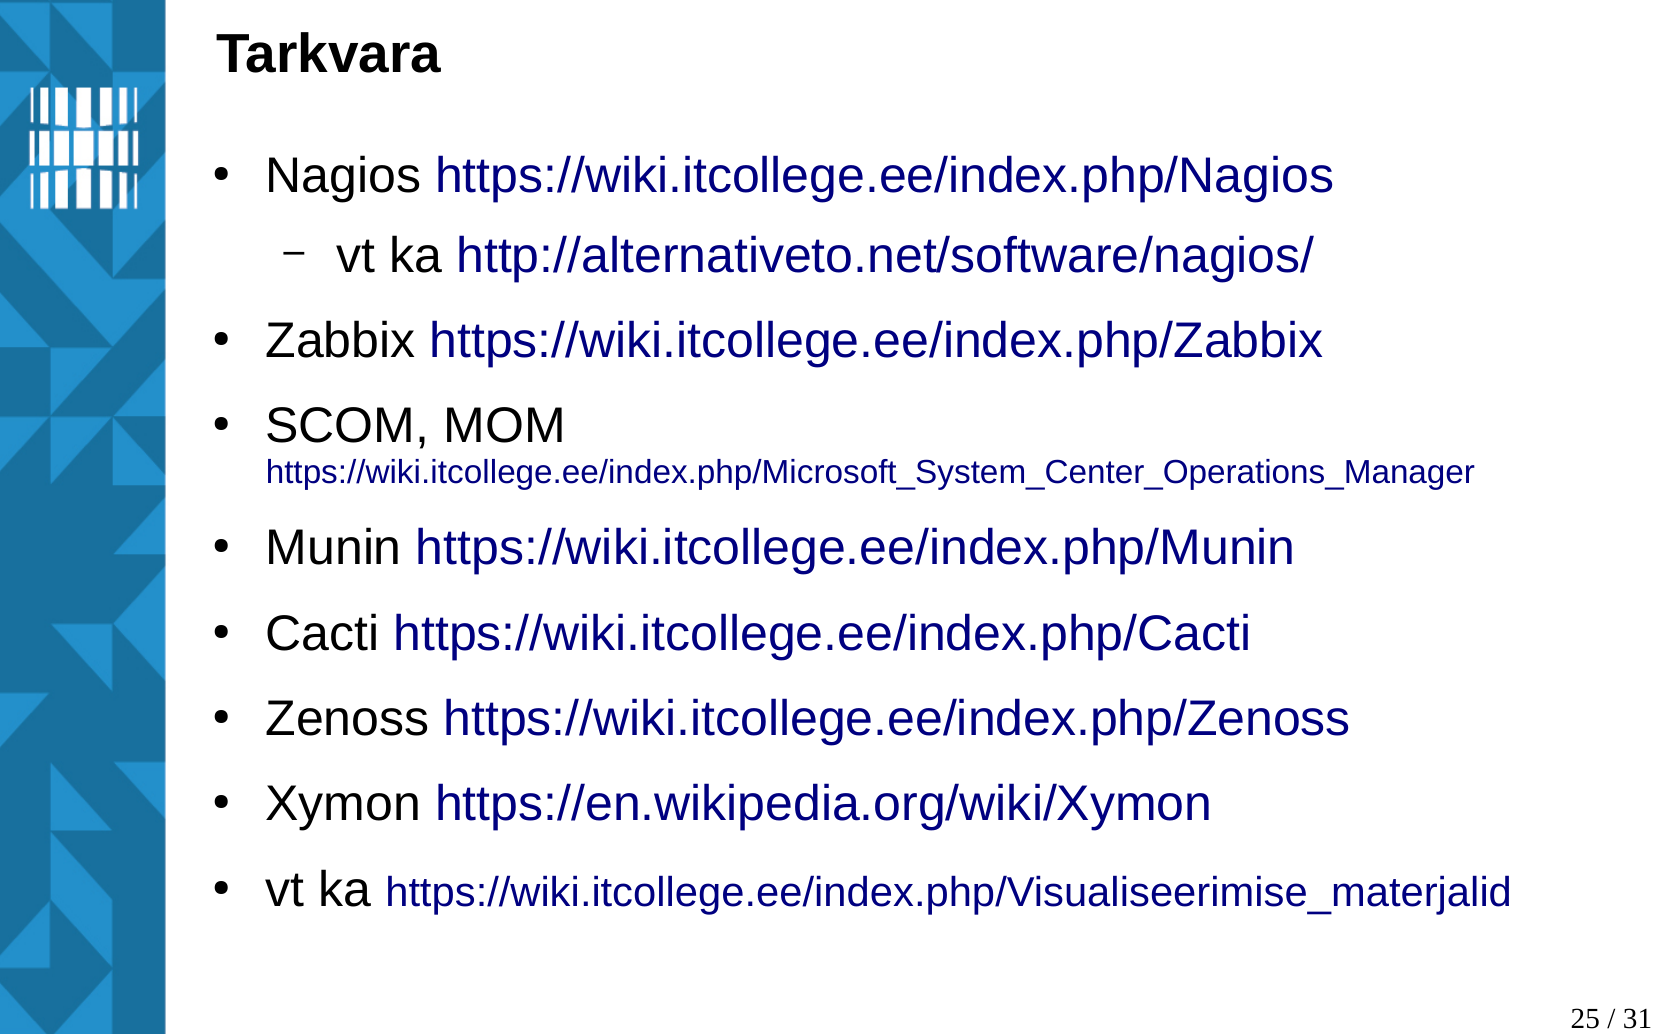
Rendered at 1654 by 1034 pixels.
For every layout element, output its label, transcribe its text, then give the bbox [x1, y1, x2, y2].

title Tarkvara [216, 11, 1501, 95]
list Nagios https://wiki.itcollege.ee/index.php/Nagios vt ka http://alternativeto.net/software/nagios/ Zabbix https://wiki.itcollege.ee/index.php/Zabbix SCOM, MOM https://wiki.itcollege.ee/index.php/Microsoft_System_Center_Operations_Manager Munin https://wiki.itcollege.ee/index.php/Munin Cacti https://wiki.itcollege.ee/index.php/Cacti Zenoss https://wiki.itcollege.ee/index.php/Zenoss Xymon https://en.wikipedia.org/wiki/Xymon vt ka https://wiki.itcollege.ee/index.php/Visualiseerimise_materjalid [194, 147, 1625, 1004]
